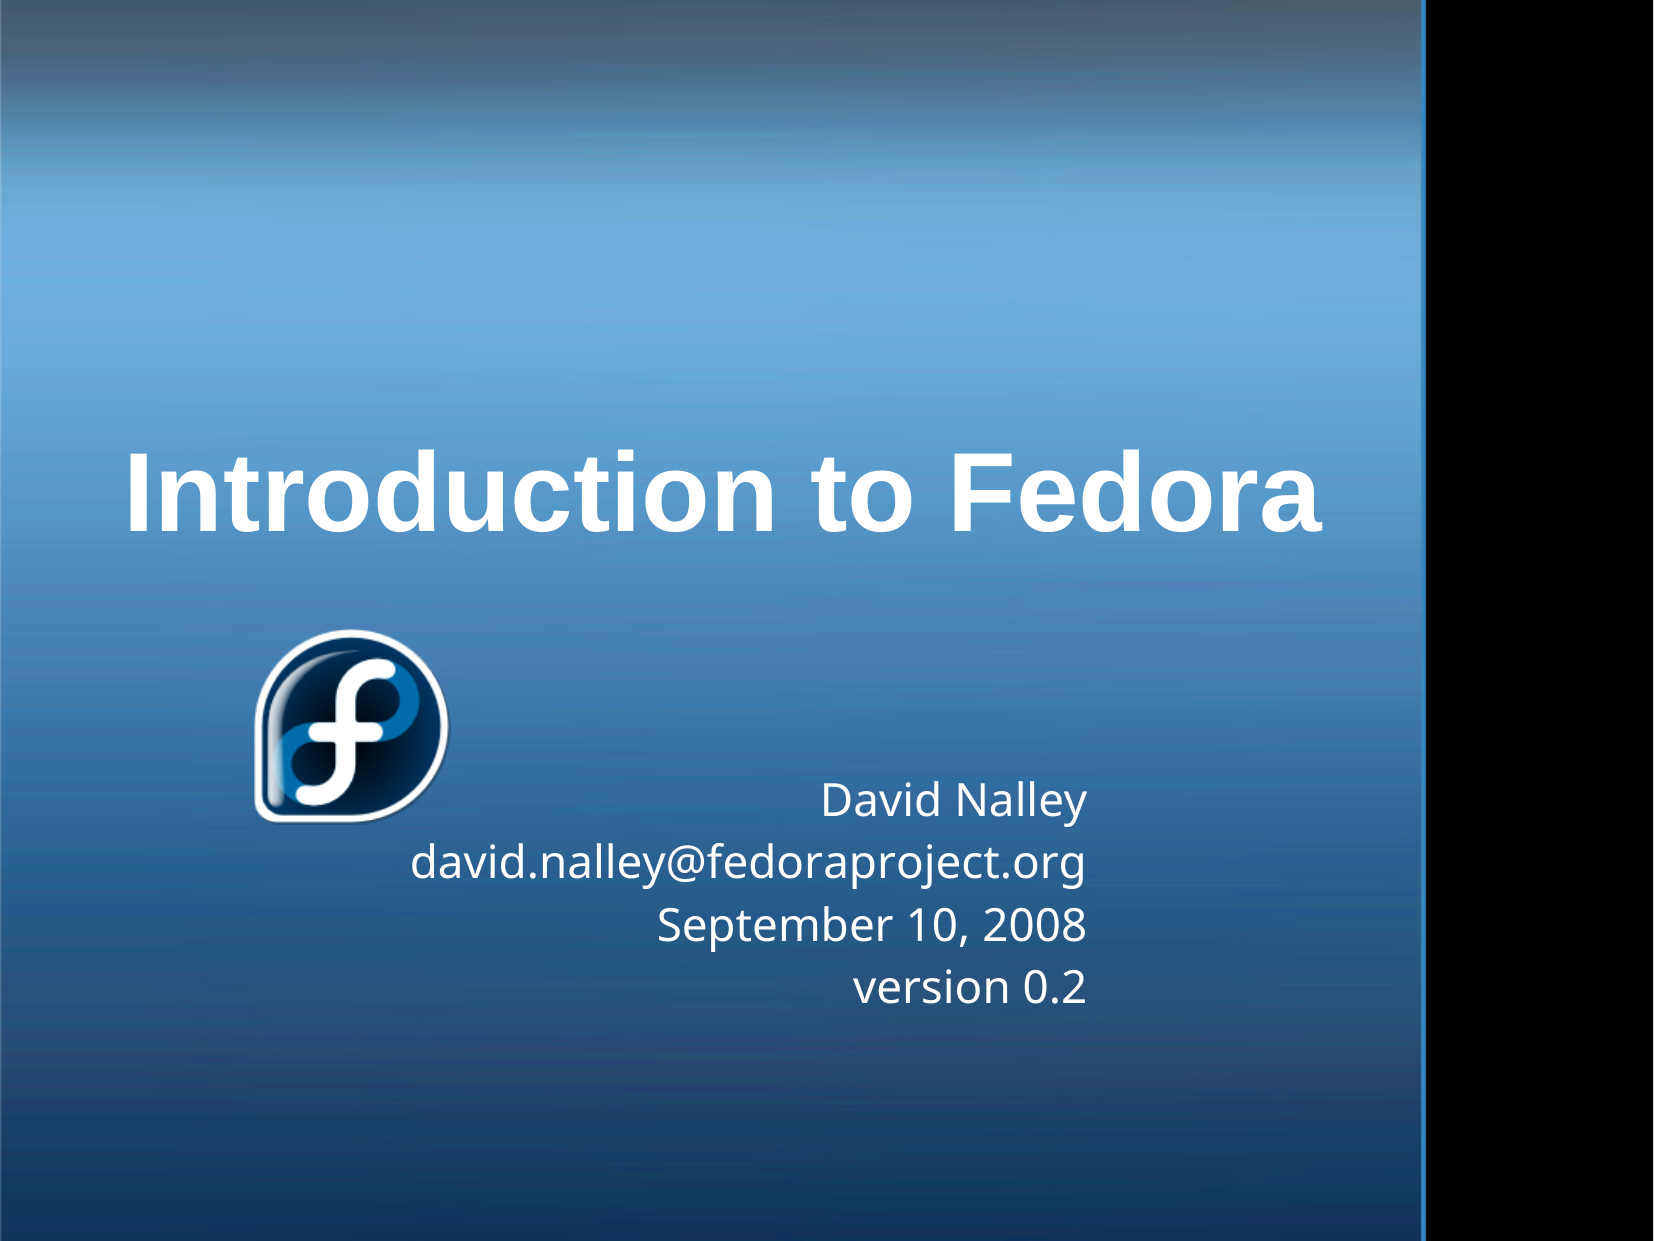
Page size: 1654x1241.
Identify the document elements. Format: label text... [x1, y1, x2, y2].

picture [0, 0, 1654, 1241]
title Introduction to Fedora [0, 388, 1448, 597]
title David Nalley david.nalley@fedoraproject.org September 10, 2008 version 0.2 [337, 659, 1088, 1126]
